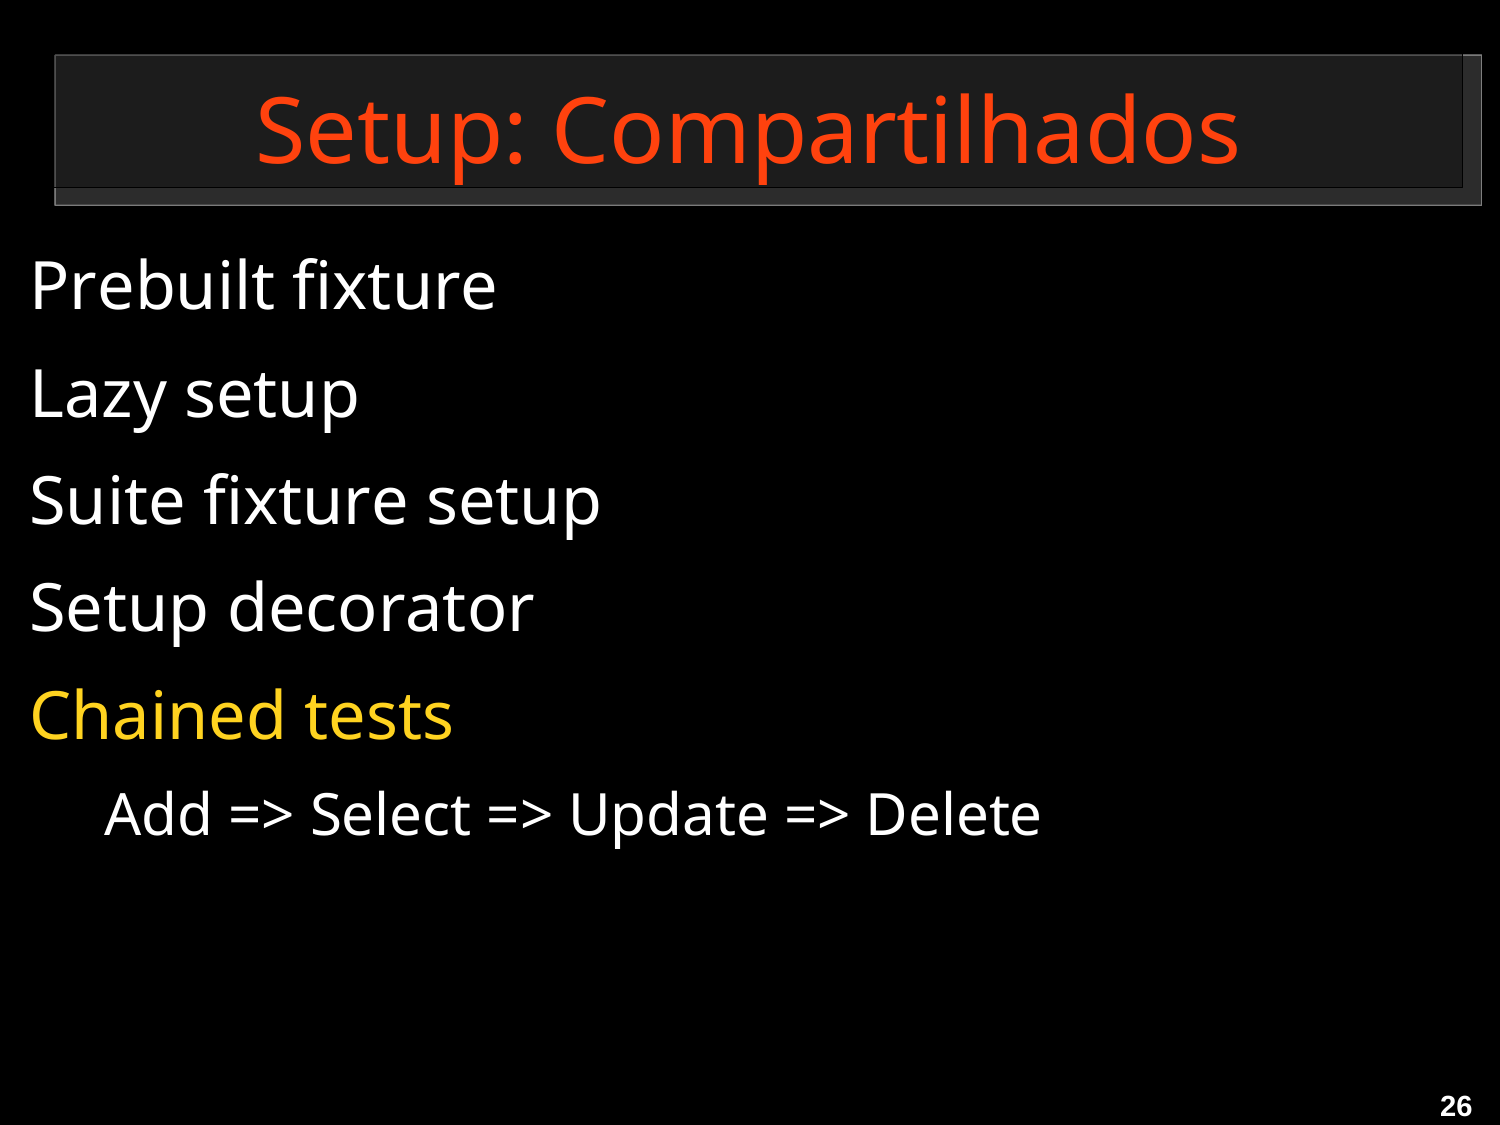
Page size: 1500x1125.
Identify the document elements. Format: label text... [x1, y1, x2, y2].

title Setup: Compartilhados [29, 38, 1469, 218]
list Prebuilt fixture Lazy setup Suite fixture setup Setup decorator Chained tests Add => Select => Update => Delete [29, 238, 1469, 1067]
